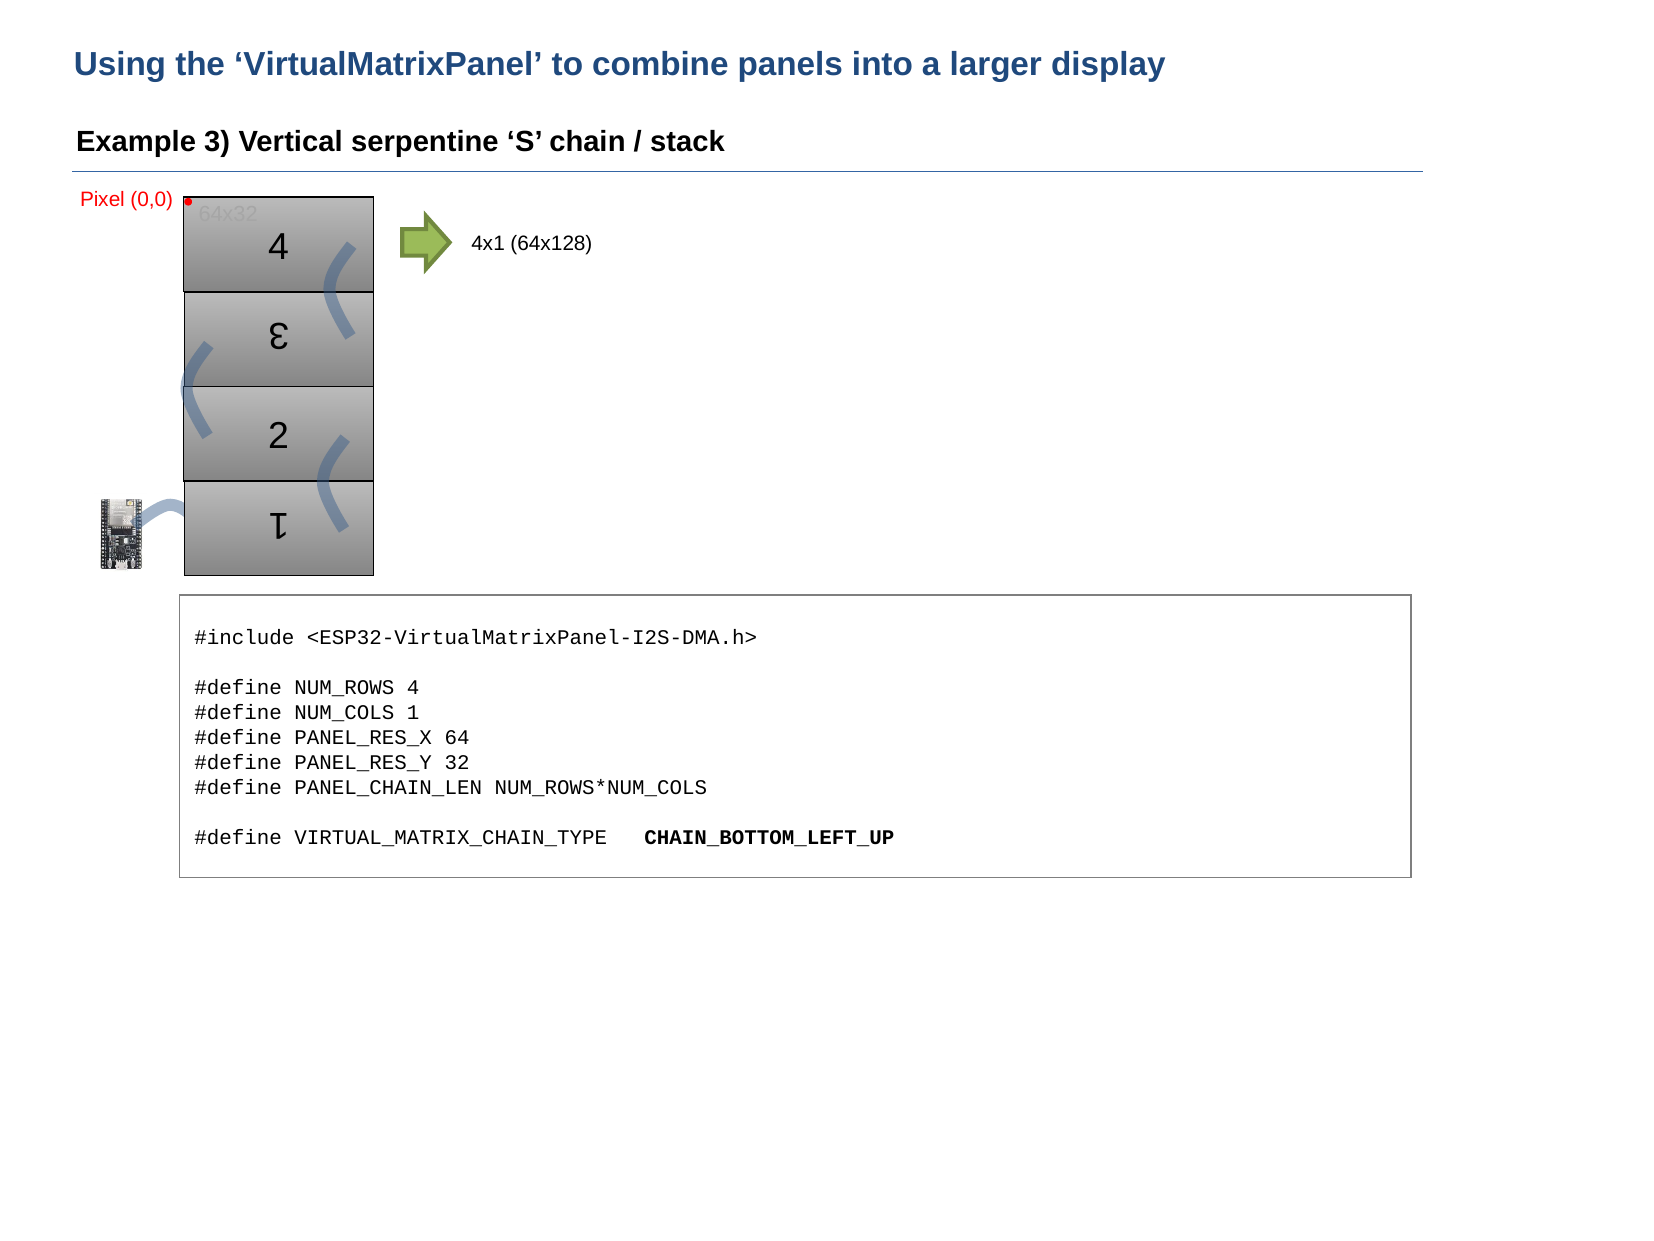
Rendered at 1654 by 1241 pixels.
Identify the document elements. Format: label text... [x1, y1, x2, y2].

text_box [184, 197, 192, 206]
text_box Using the ‘VirtualMatrixPanel’ to combine panels into a larger display [58, 34, 1524, 109]
text_box 2 [183, 386, 373, 481]
text_box 4 [183, 197, 373, 291]
text_box 3 [184, 292, 373, 386]
picture [94, 493, 147, 576]
text_box 4x1 (64x128) [455, 222, 609, 276]
text_box Example 3) Vertical serpentine ‘S’ chain / stack [61, 114, 743, 182]
text_box Pixel (0,0) [65, 177, 190, 232]
text_box 1 [184, 481, 373, 576]
text_box 64x32 [183, 192, 275, 248]
text_box #include <ESP32-VirtualMatrixPanel-I2S-DMA.h> #define NUM_ROWS 4 #define NUM_COLS 1 #define PANEL_RES_X 64 #define PANEL_RES_Y 32 #define PANEL_CHAIN_LEN NUM_ROWS*NUM_COLS #define VIRTUAL_MATRIX_CHAIN_TYPE CHAIN_BOTTOM_LEFT_UP [179, 595, 1411, 877]
text_box [402, 215, 450, 269]
text_box 4 [272, 238, 281, 251]
